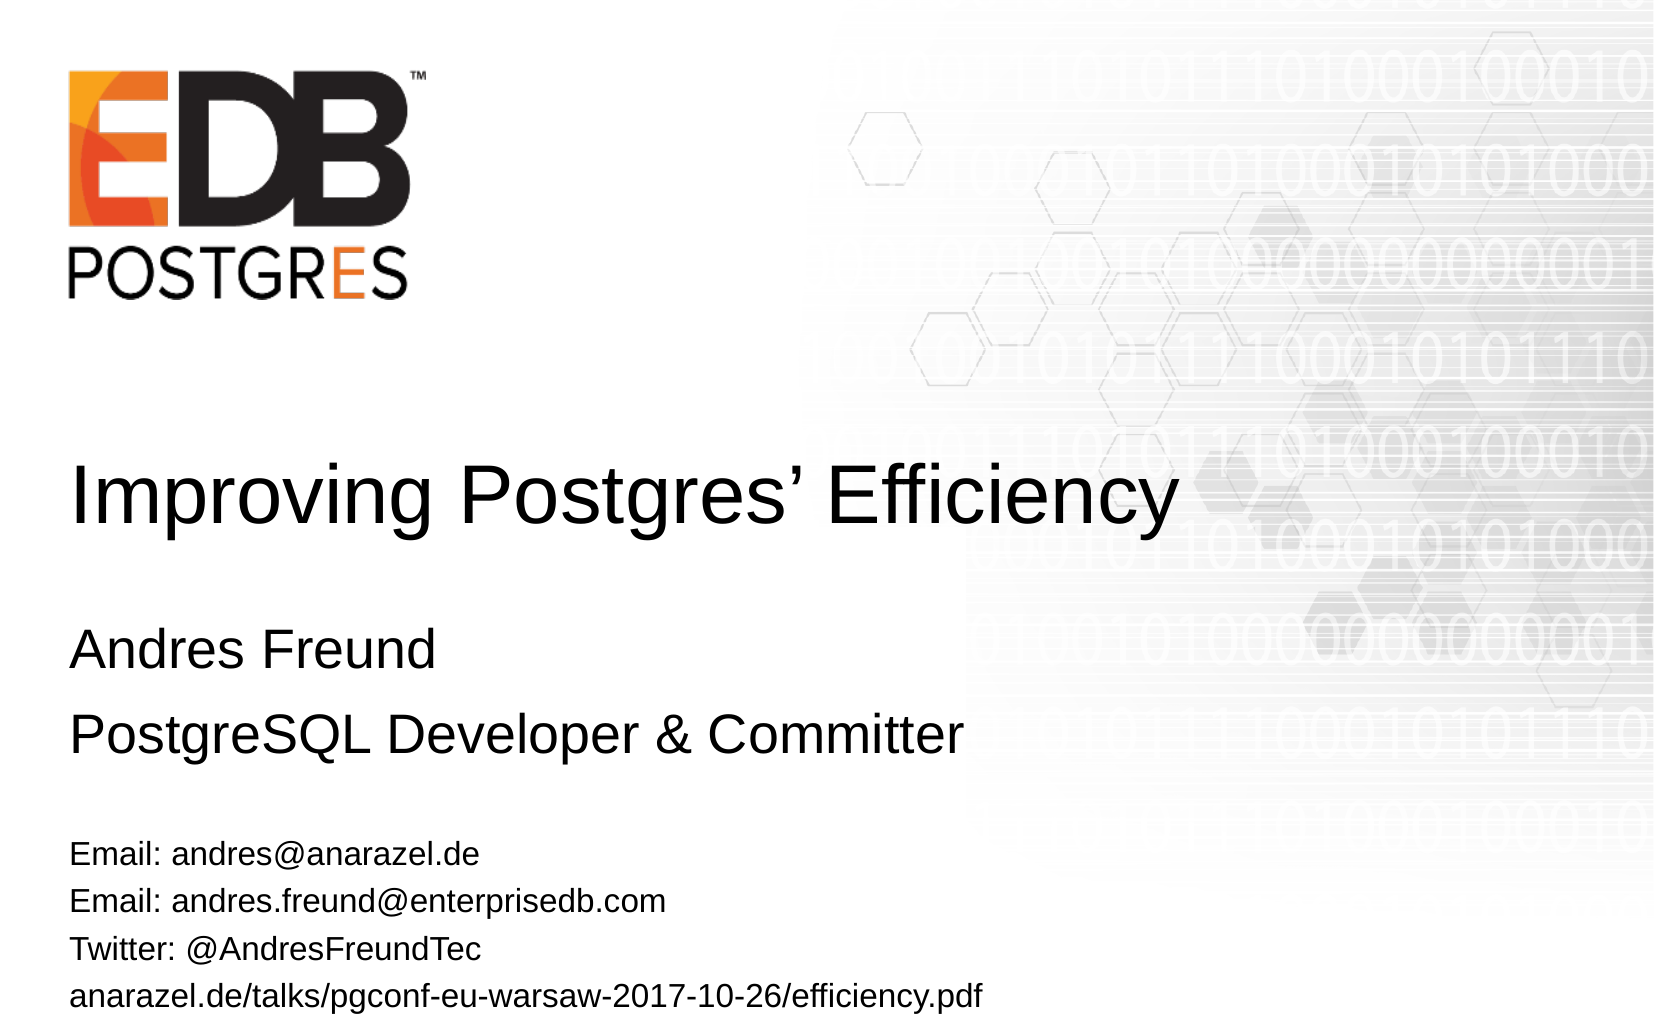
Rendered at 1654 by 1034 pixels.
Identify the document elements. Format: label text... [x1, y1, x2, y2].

list Email: andres@anarazel.de Email: andres.freund@enterprisedb.com Twitter: @AndresFreundTec anarazel.de/talks/pgconf-eu-warsaw-2017-10-26/efficiency.pdf [54, 825, 1275, 973]
list Andres Freund PostgreSQL Developer & Committer [54, 613, 1275, 752]
picture [14, 15, 426, 300]
title Improving Postgres’ Efficiency [55, 444, 1276, 651]
